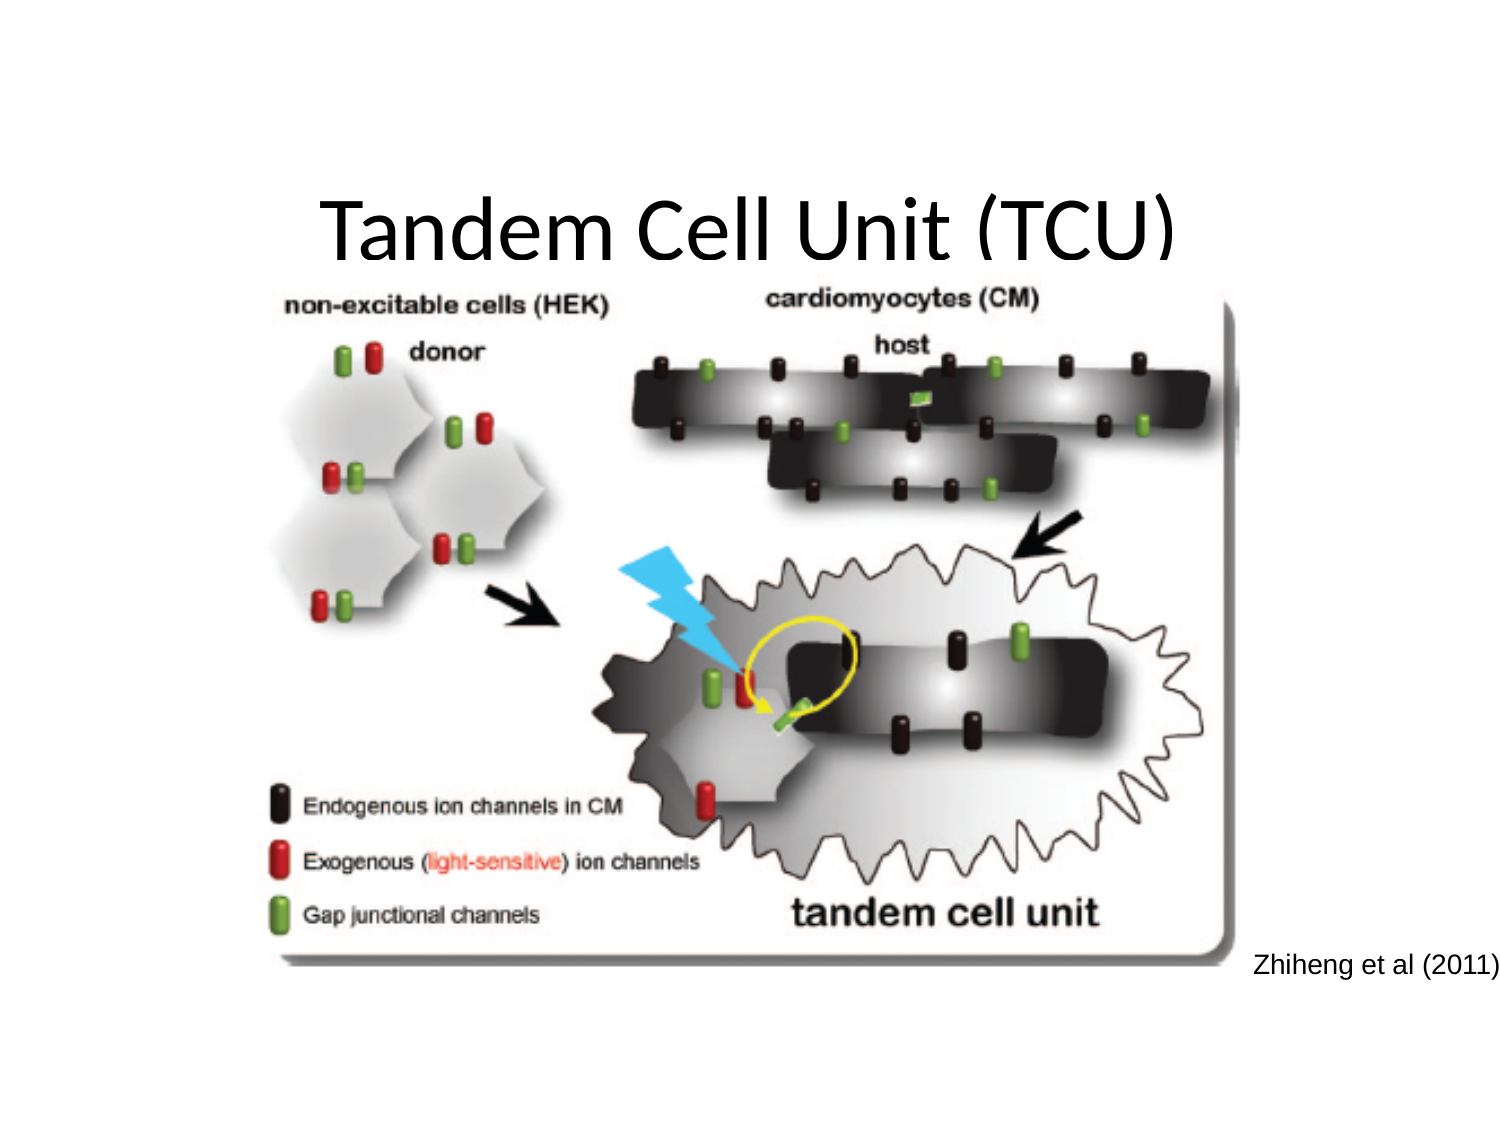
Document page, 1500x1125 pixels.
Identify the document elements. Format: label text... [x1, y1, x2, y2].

title Tandem Cell Unit (TCU) [103, 141, 1397, 306]
picture [244, 260, 1256, 985]
text_box Zhiheng et al (2011) [1238, 938, 1500, 989]
